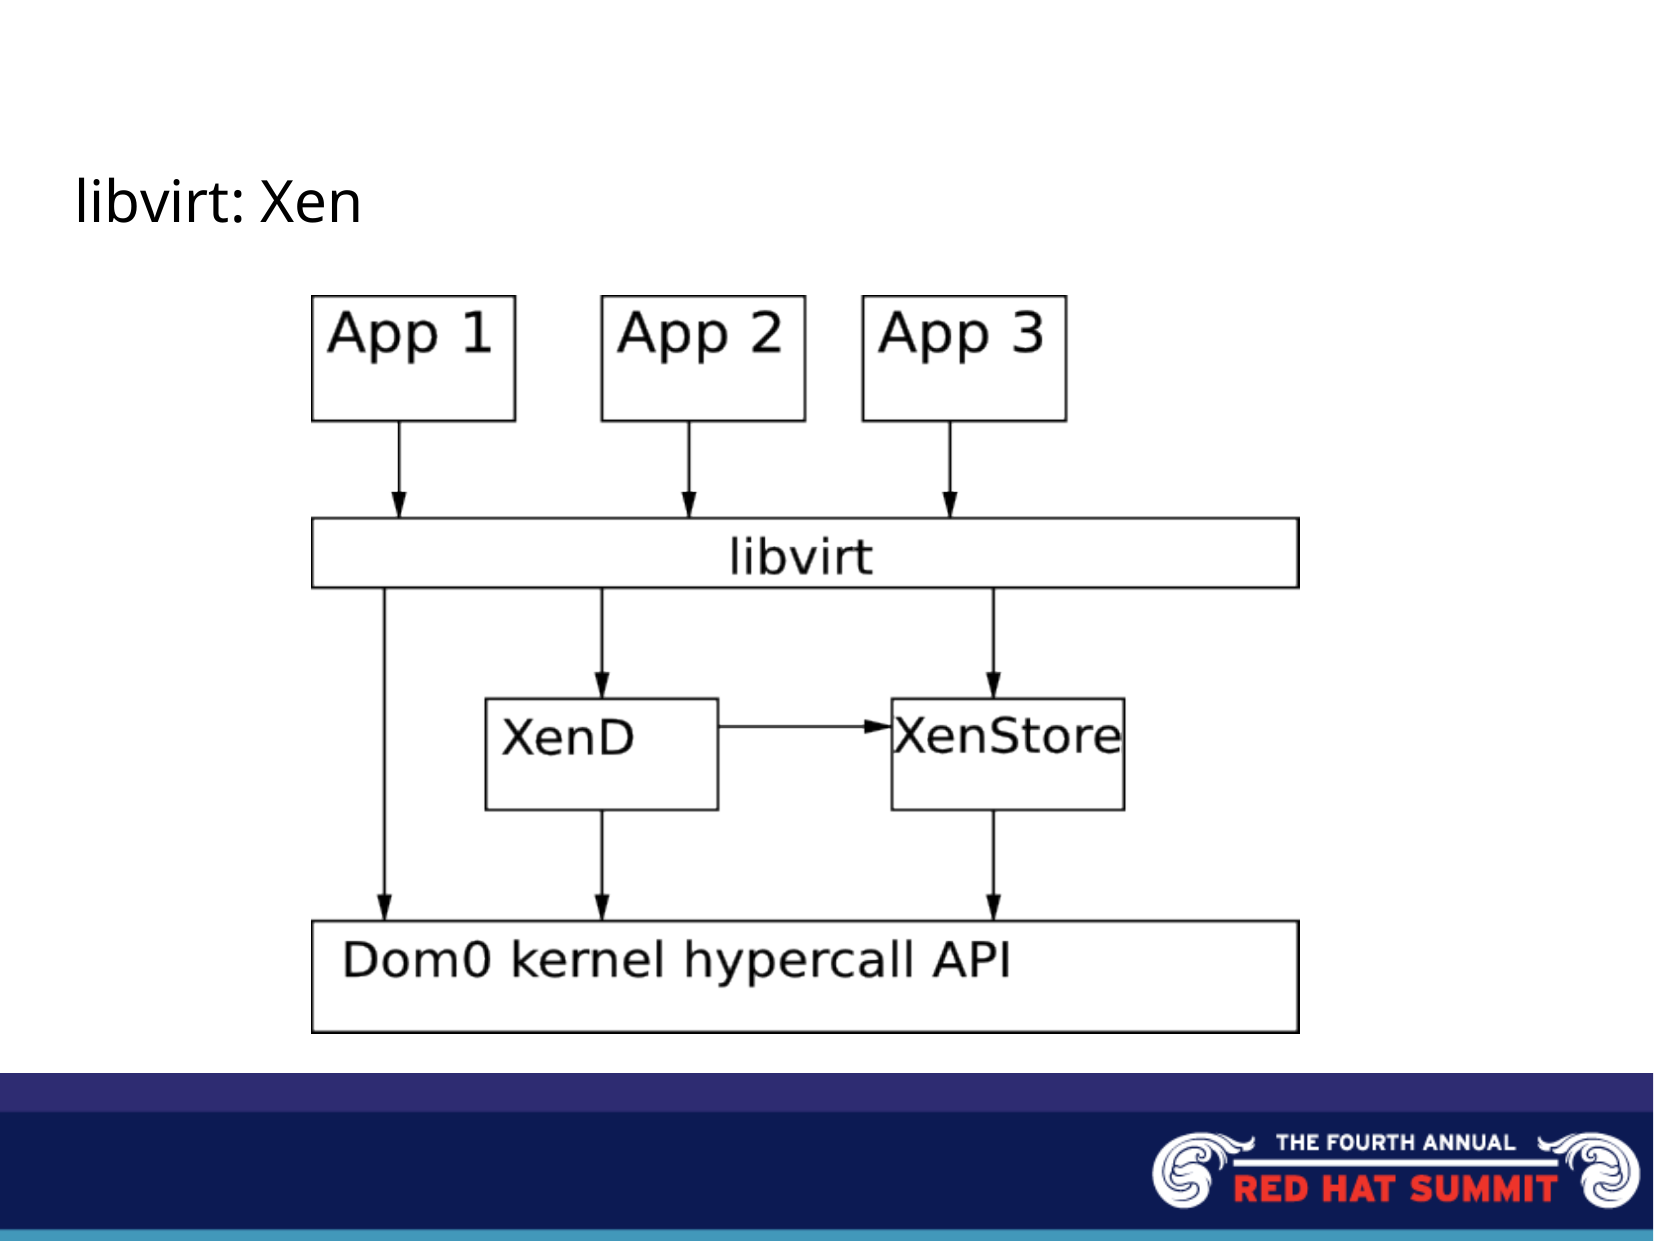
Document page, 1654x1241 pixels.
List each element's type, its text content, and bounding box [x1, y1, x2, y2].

title libvirt: Xen [74, 140, 1506, 259]
picture [0, 1073, 1654, 1241]
picture [311, 295, 1300, 1034]
